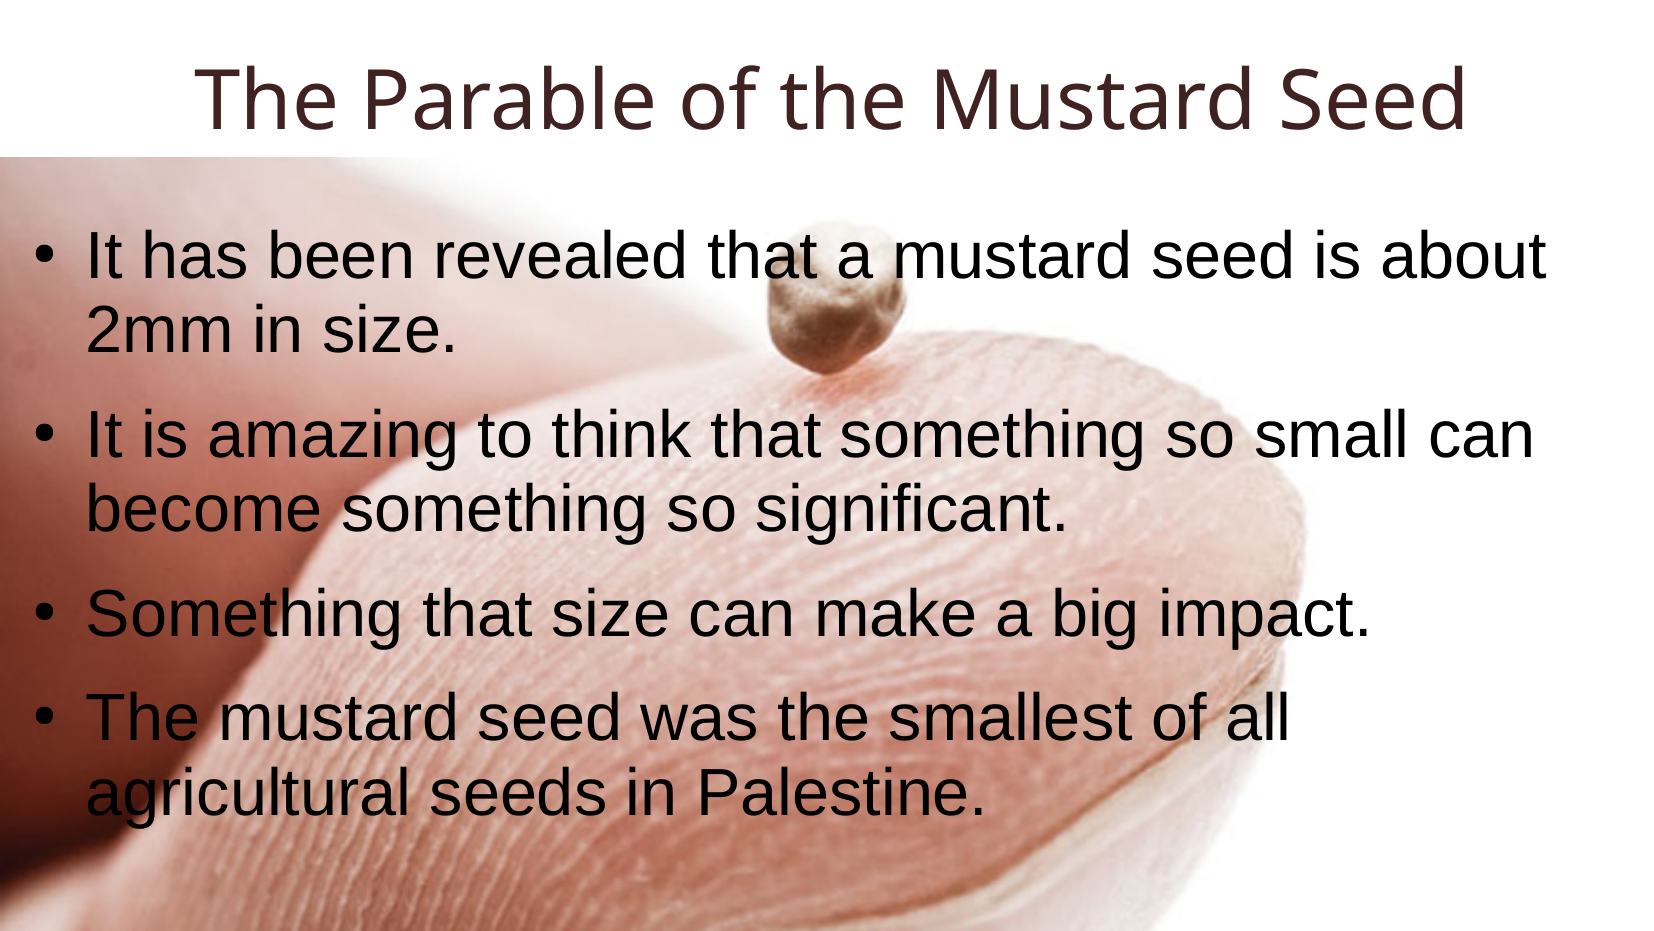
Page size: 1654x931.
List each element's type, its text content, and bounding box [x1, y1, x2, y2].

title The Parable of the Mustard Seed [30, 0, 1636, 196]
list It has been revealed that a mustard seed is about 2mm in size. It is amazing to think that something so small can become something so significant. Something that size can make a big impact. The mustard seed was the smallest of all agricultural seeds in Palestine. [15, 217, 1636, 901]
picture [0, 157, 1411, 931]
